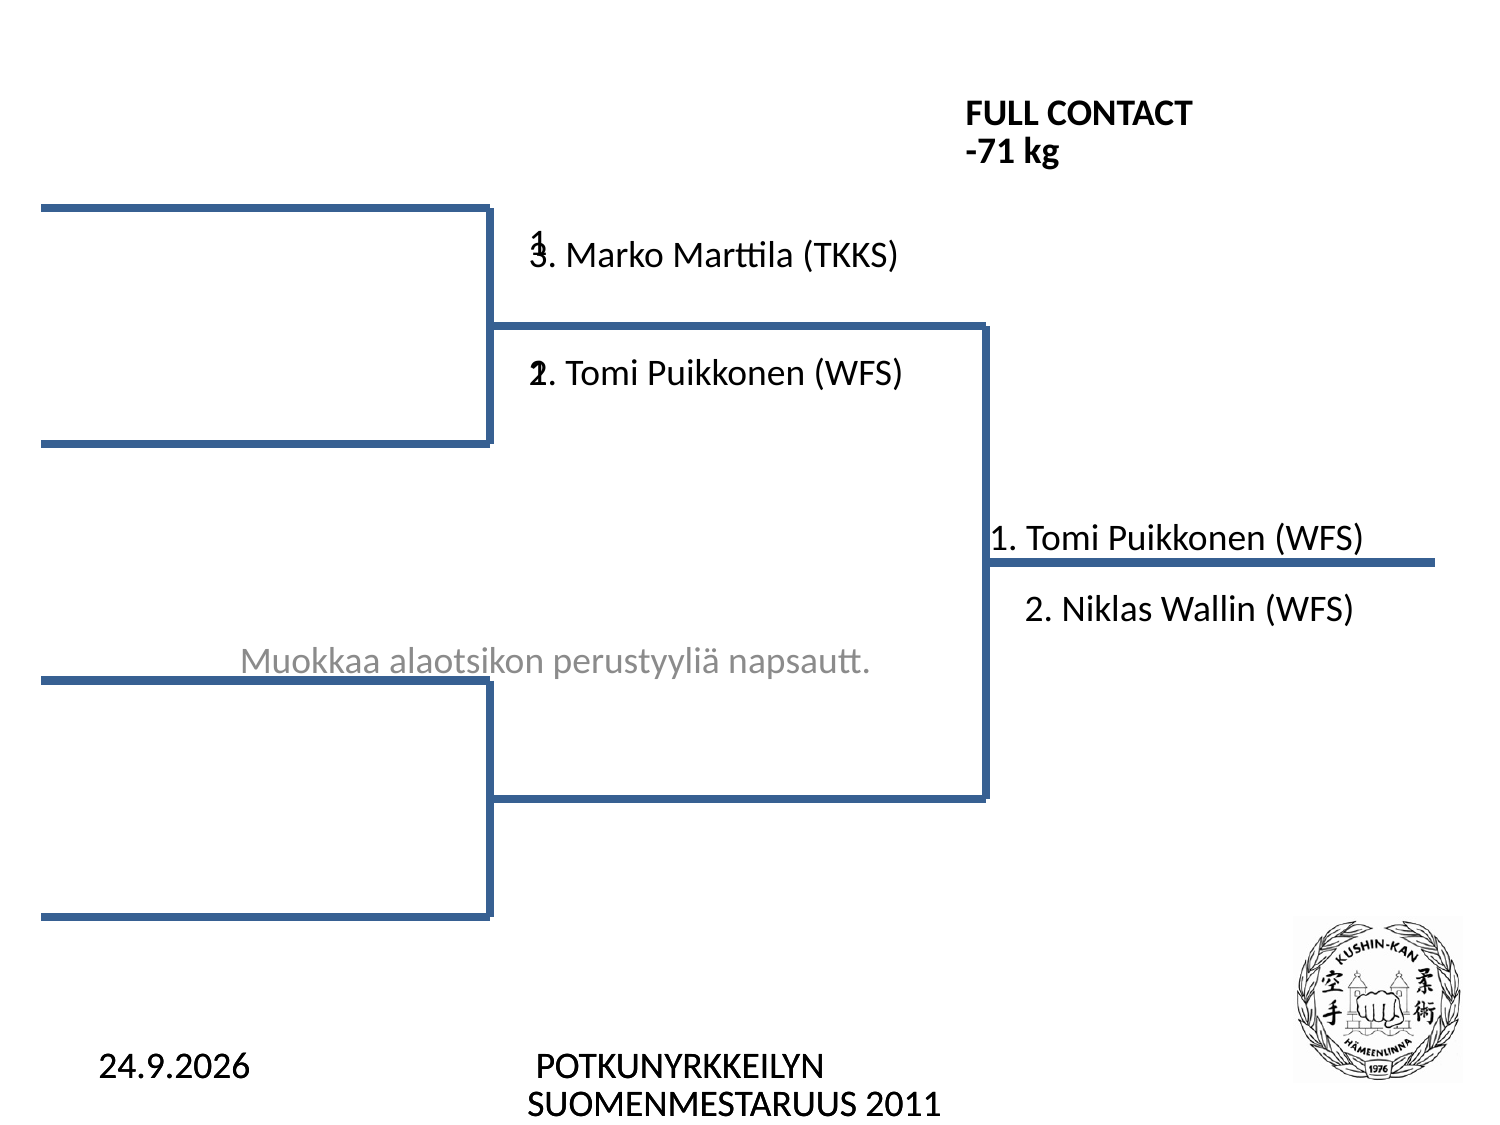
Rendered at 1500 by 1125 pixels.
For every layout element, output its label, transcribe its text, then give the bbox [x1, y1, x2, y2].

text_box 1 [513, 219, 550, 281]
text_box 1. Tomi Puikkonen (WFS) [561, 349, 975, 411]
text_box 2. Niklas Wallin (WFS) [1009, 586, 1412, 647]
text_box 3. Marko Marttila (TKKS) [513, 231, 963, 293]
footer POTKUNYRKKEILYN SUOMENMESTARUUS 2011 [512, 1042, 988, 1103]
text_box 1. Tomi Puikkonen (WFS) [974, 515, 1436, 576]
text_box FULL CONTACT -71 kg [950, 90, 1317, 196]
text_box 2 [513, 349, 561, 411]
picture [1293, 916, 1463, 1083]
slide_number 8.5.2011 [75, 1042, 425, 1103]
